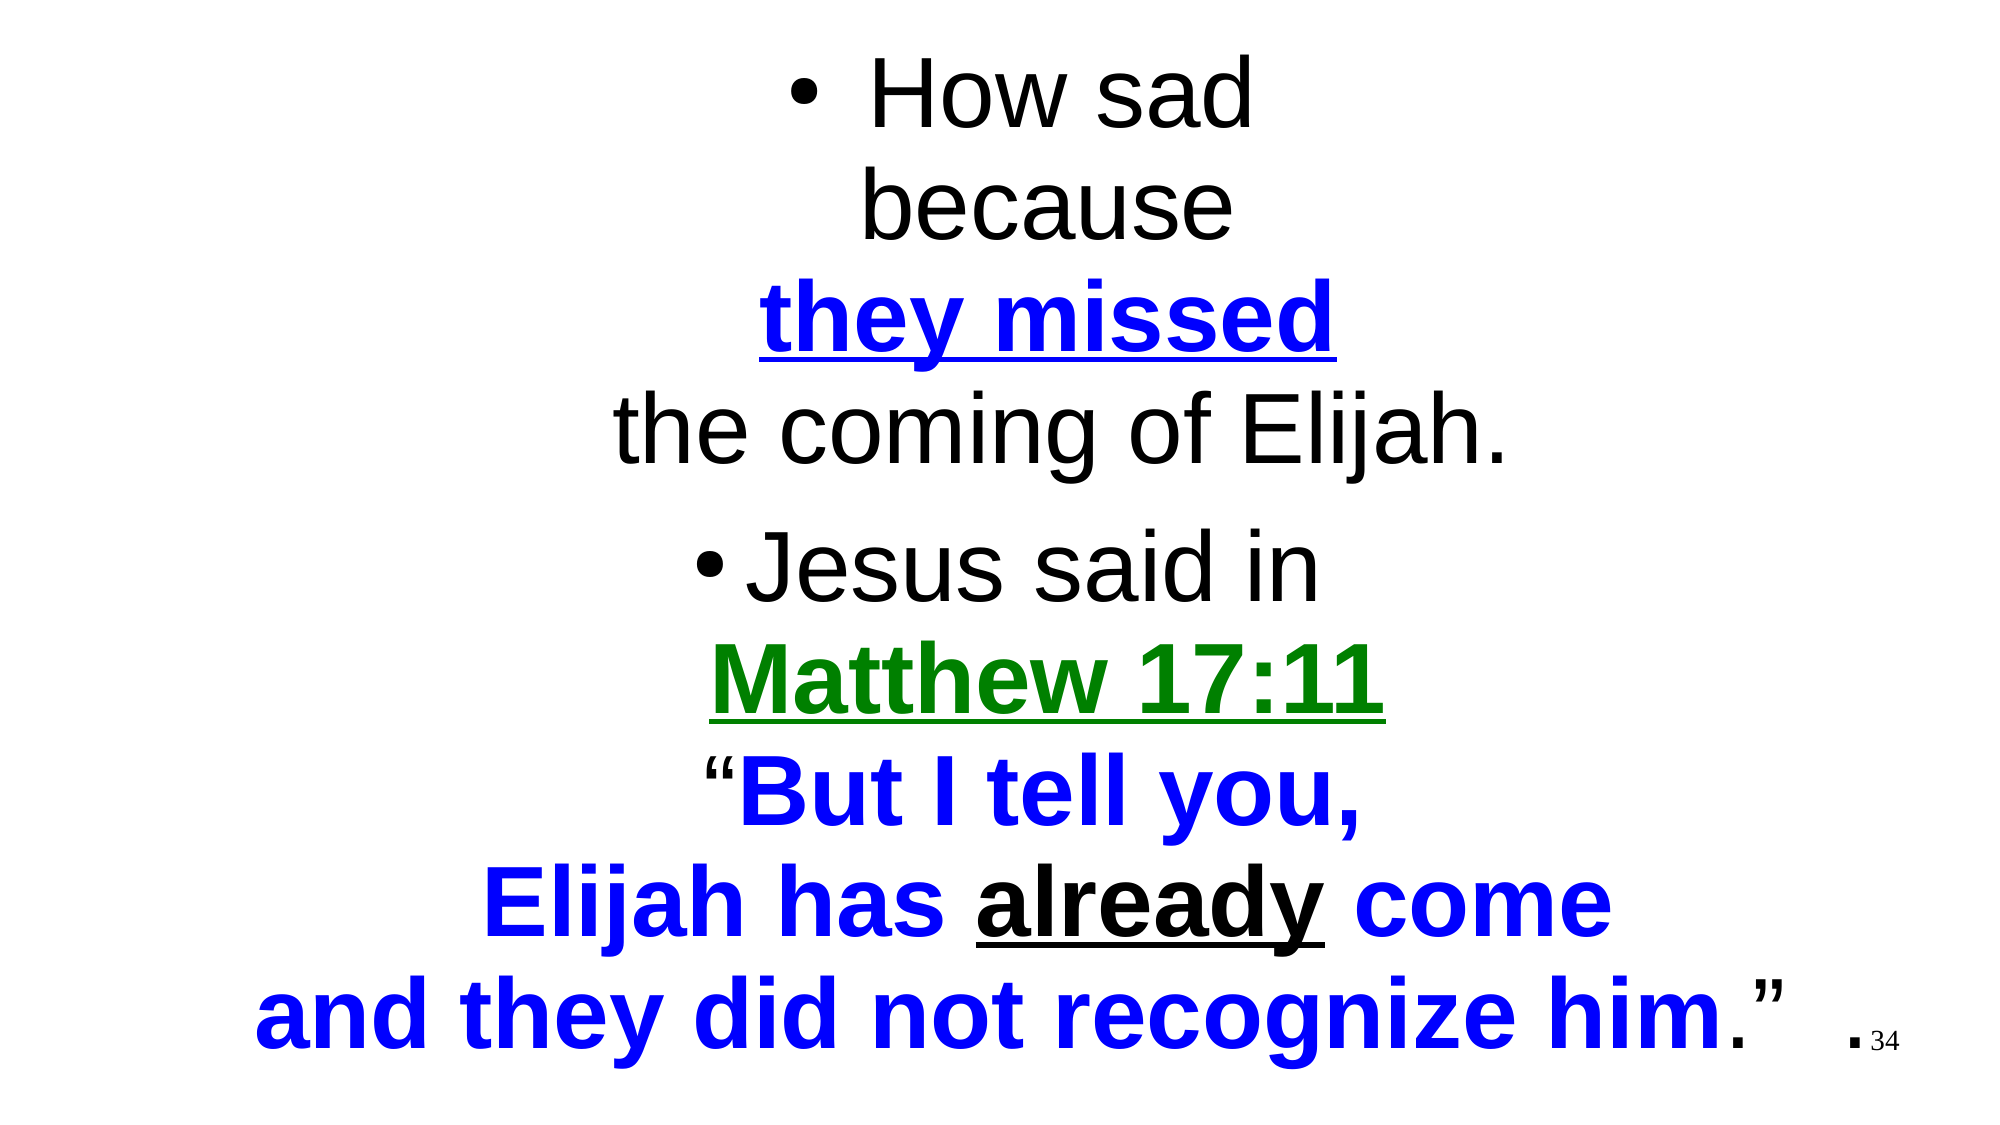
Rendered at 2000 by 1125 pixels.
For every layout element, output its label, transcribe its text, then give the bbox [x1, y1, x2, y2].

list How sad because they missed the coming of Elijah. Jesus said in Matthew 17:11 “But I tell you, Elijah has already come and they did not recognize him.” . [37, 37, 1988, 1088]
